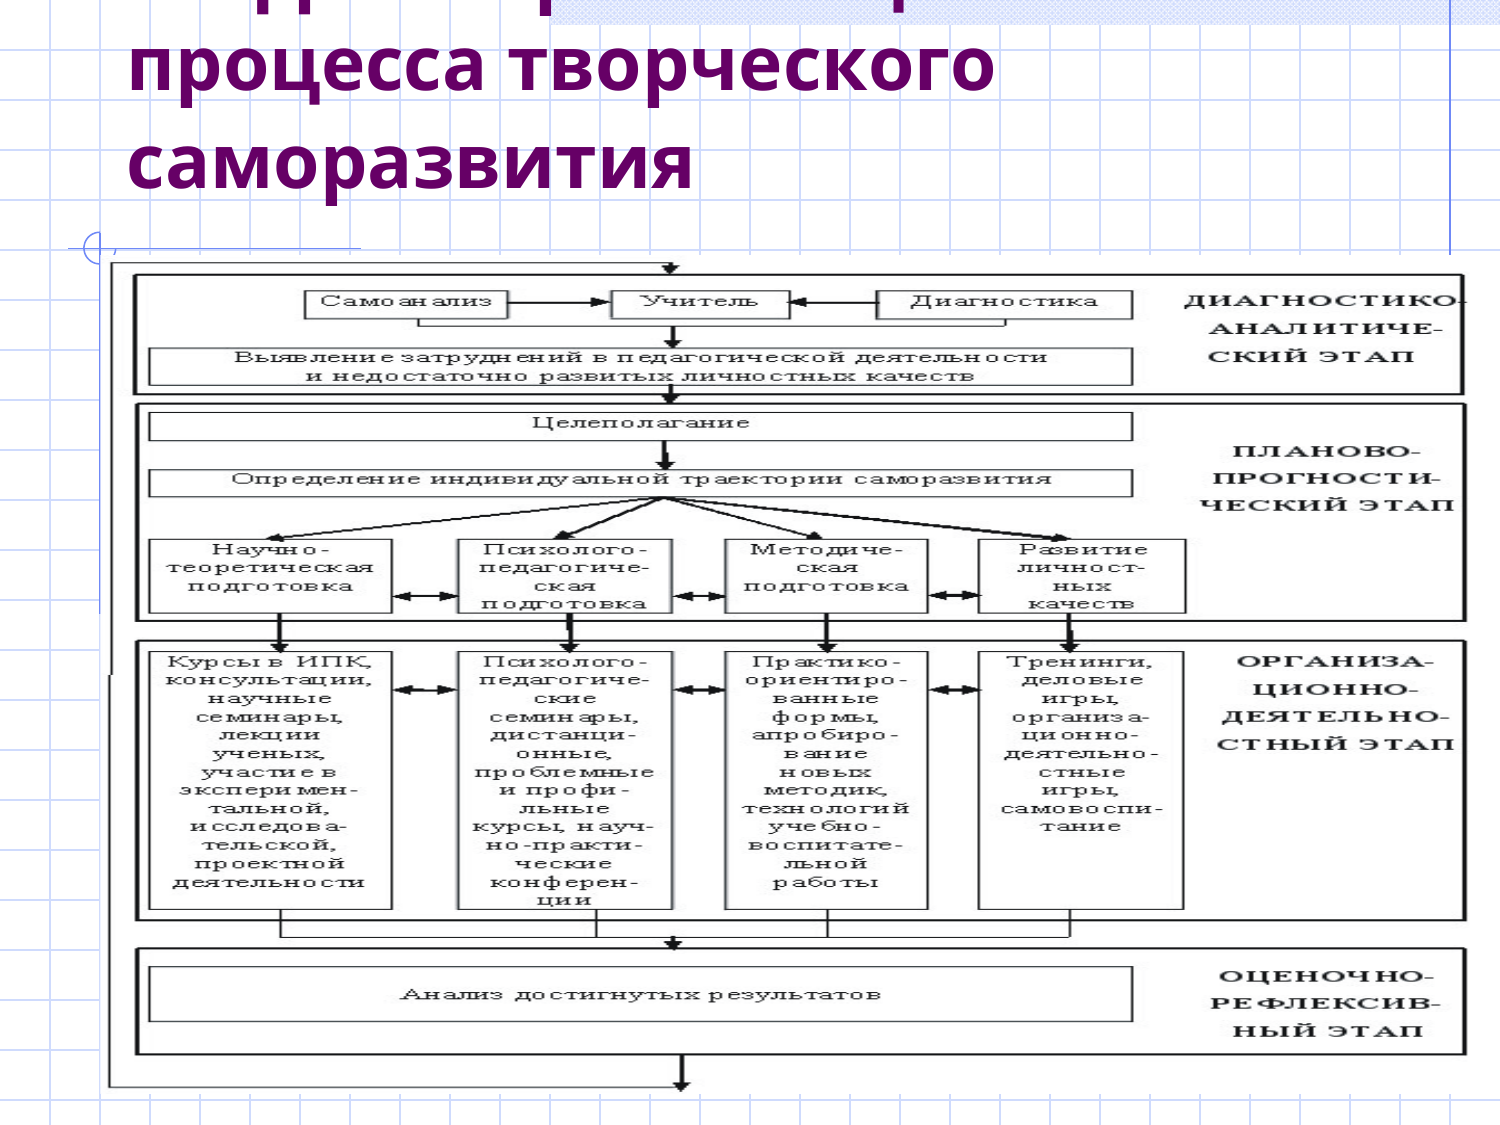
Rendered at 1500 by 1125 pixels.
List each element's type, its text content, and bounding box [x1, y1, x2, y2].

picture [1401, 0, 1449, 25]
title Модель организации процесса творческого саморазвития [112, 0, 1401, 213]
picture [1451, 0, 1500, 25]
picture [100, 255, 1500, 1094]
